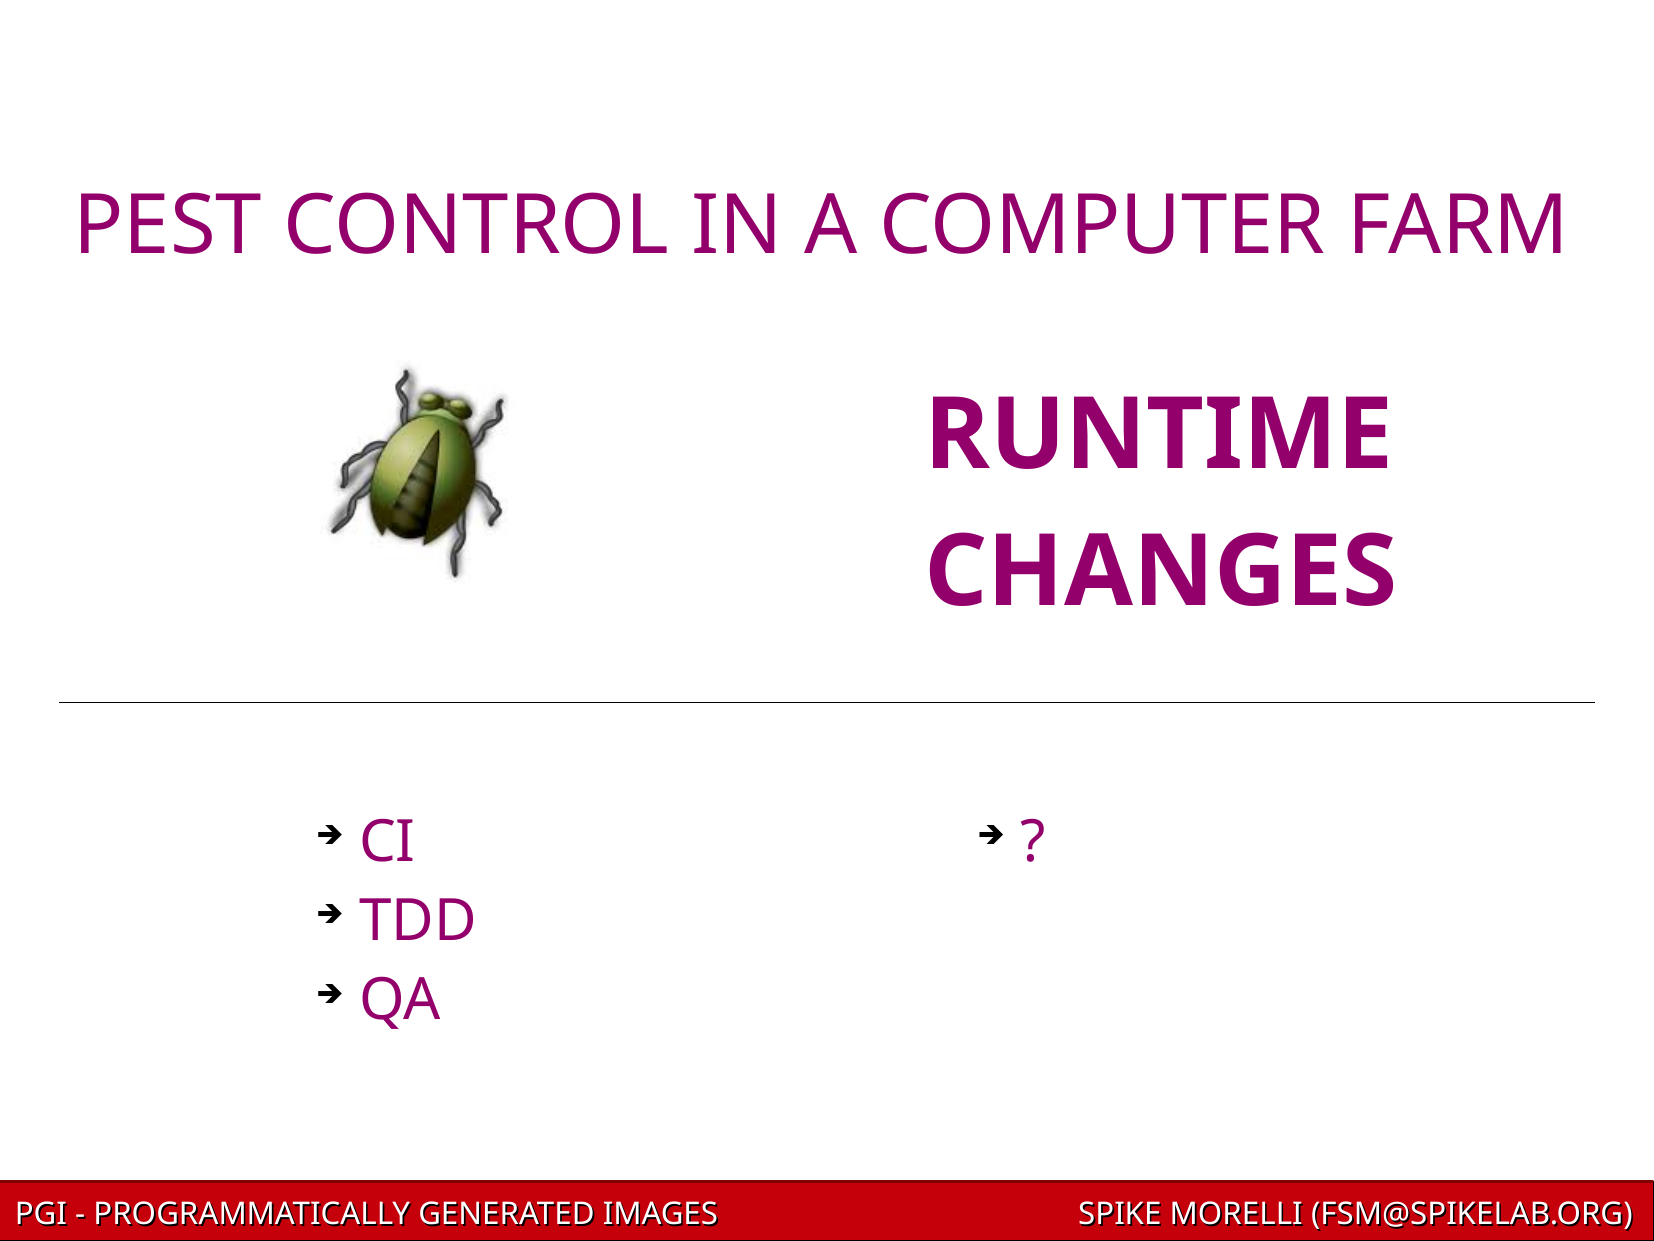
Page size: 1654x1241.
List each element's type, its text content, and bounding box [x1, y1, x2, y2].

text_box [0, 1183, 1654, 1241]
text_box ? [962, 791, 1406, 872]
text_box RUNTIME CHANGES [909, 354, 1414, 594]
text_box PEST CONTROL IN A COMPUTER FARM [59, 100, 1567, 209]
text_box CI TDD QA [301, 791, 745, 1002]
text_box PGI - PROGRAMMATICALLY GENERATED IMAGES [0, 1184, 722, 1235]
text_box SPIKE MORELLI (FSM@SPIKELAB.ORG) [1063, 1184, 1643, 1235]
picture [308, 360, 532, 584]
